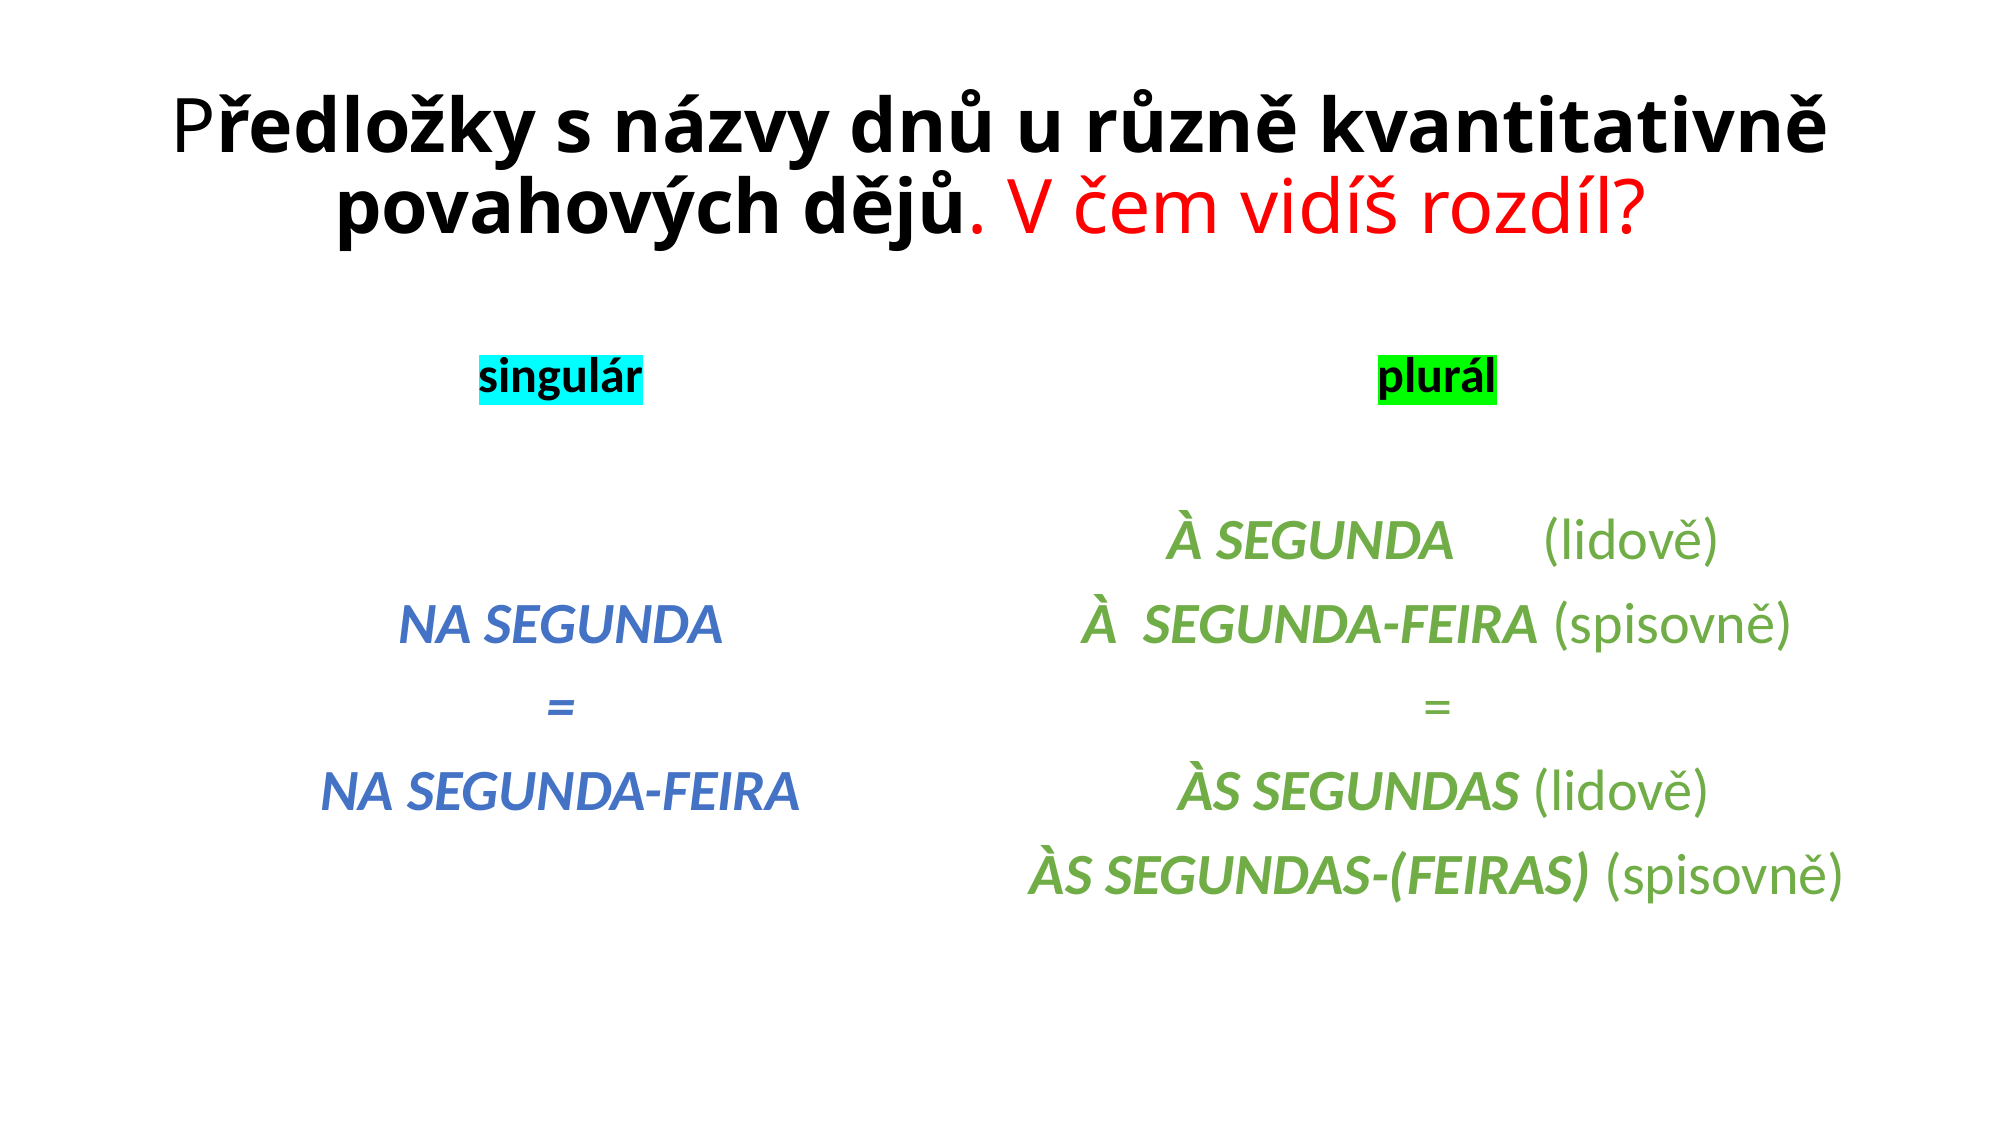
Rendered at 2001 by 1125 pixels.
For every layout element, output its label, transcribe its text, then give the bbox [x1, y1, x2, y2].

list À SEGUNDA (lidově) À SEGUNDA-FEIRA (spisovně) = ÀS SEGUNDAS (lidově) ÀS SEGUNDAS-(FEIRAS) (spisovně) [1012, 410, 1863, 1016]
list plurál [1012, 275, 1863, 410]
title Předložky s názvy dnů u různě kvantitativně povahových dějů. V čem vidíš rozdíl? [137, 59, 1863, 278]
list NA SEGUNDA = NA SEGUNDA-FEIRA [137, 410, 984, 1016]
list singulár [137, 275, 984, 410]
